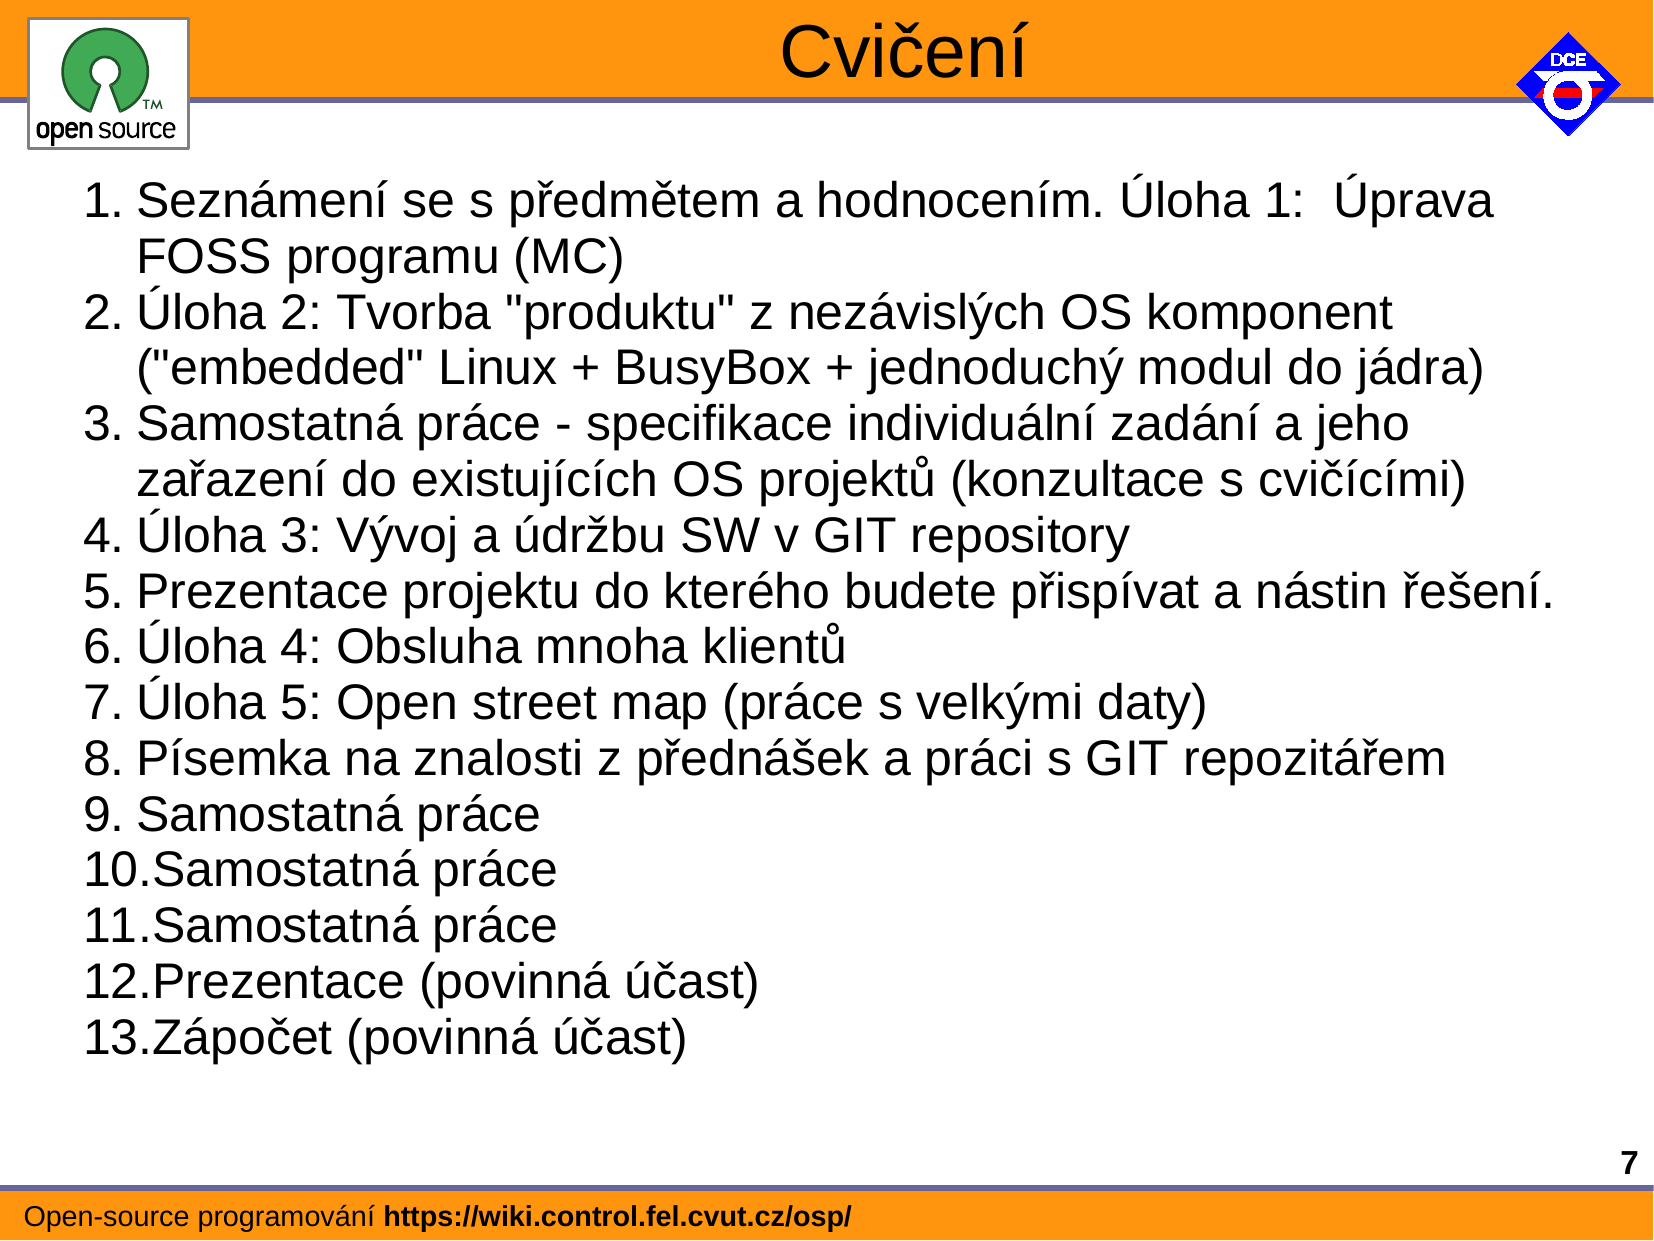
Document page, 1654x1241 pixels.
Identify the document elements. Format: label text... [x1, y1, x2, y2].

title Cvičení [178, 5, 1631, 97]
list Seznámení se s předmětem a hodnocením. Úloha 1: Úprava FOSS programu (MC) Úloha 2: Tvorba "produktu" z nezávislých OS komponent ("embedded" Linux + BusyBox + jednoduchý modul do jádra) Samostatná práce - specifikace individuální zadání a jeho zařazení do existujících OS projektů (konzultace s cvičícími) Úloha 3: Vývoj a údržbu SW v GIT repository Prezentace projektu do kterého budete přispívat a nástin řešení. Úloha 4: Obsluha mnoha klientů Úloha 5: Open street map (práce s velkými daty) Písemka na znalosti z přednášek a práci s GIT repozitářem Samostatná práce Samostatná práce Samostatná práce Prezentace (povinná účast) Zápočet (povinná účast) [65, 172, 1589, 1169]
